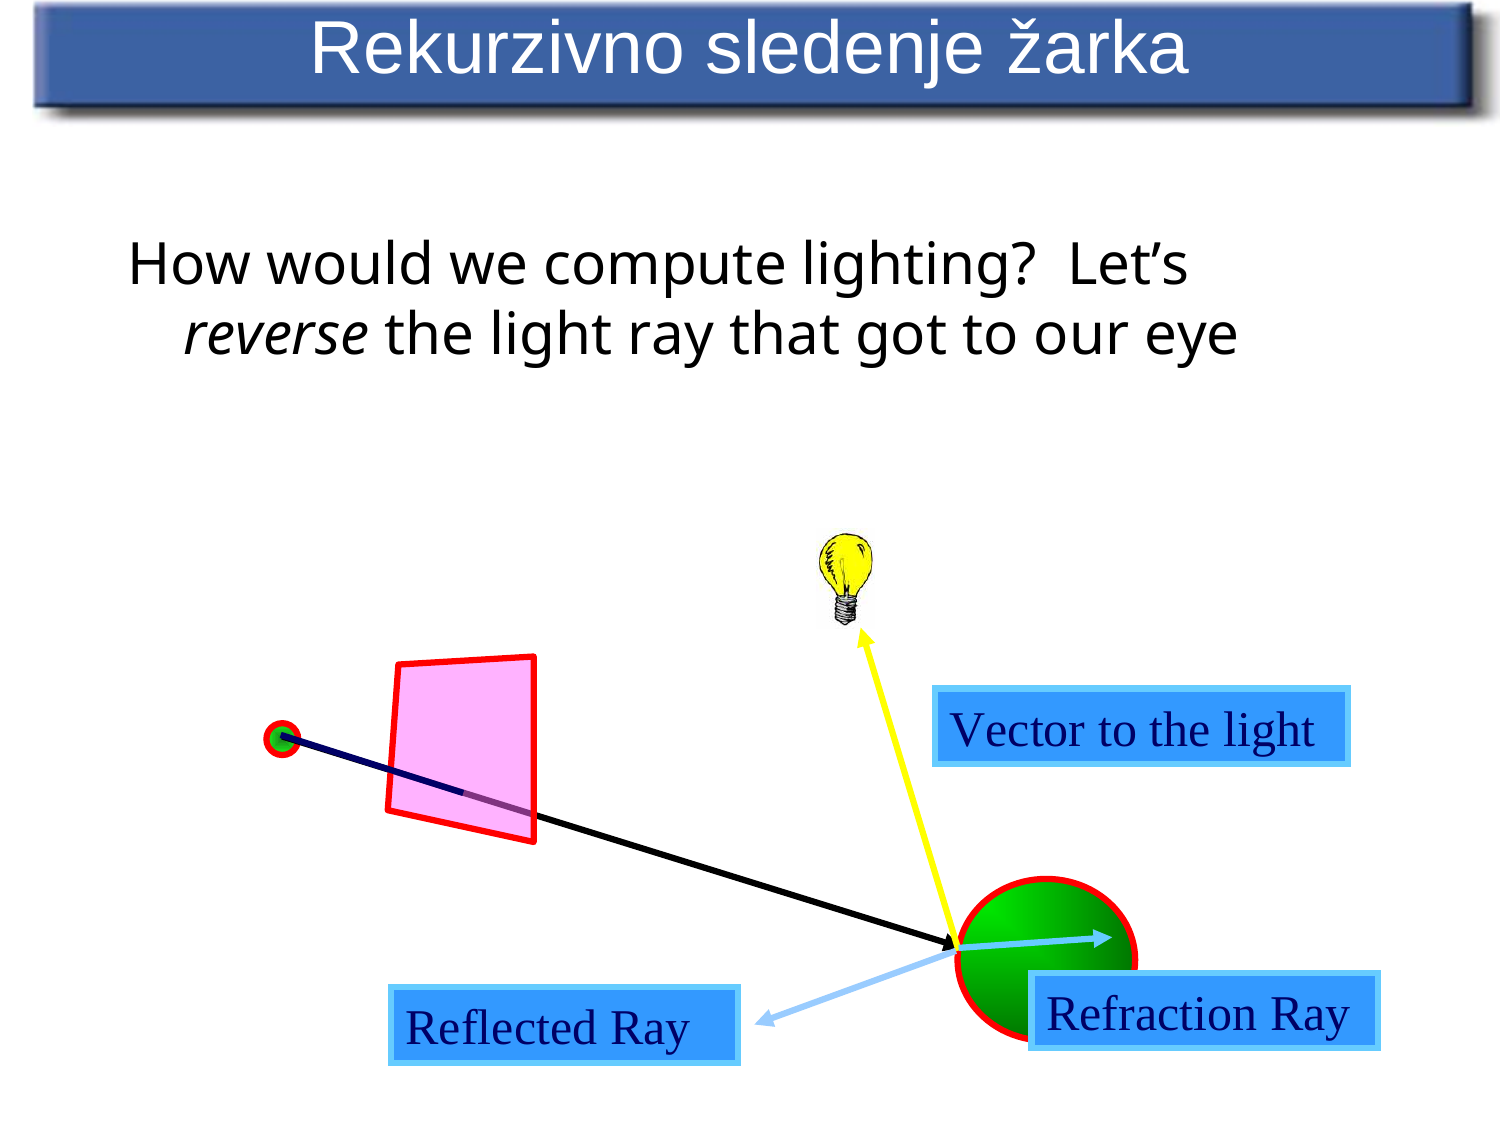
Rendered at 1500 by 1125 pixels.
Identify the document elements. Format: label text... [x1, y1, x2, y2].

title Rekurzivno sledenje žarka [112, 0, 1388, 97]
text_box [957, 907, 1136, 1040]
picture [816, 528, 875, 629]
text_box Refraction Ray [1031, 972, 1379, 1049]
text_box [266, 723, 298, 756]
list How would we compute lighting? Let’s reverse the light ray that got to our eye [112, 218, 1388, 907]
text_box Vector to the light [934, 688, 1348, 764]
text_box [387, 656, 534, 843]
text_box Reflected Ray [391, 987, 738, 1063]
picture [32, 0, 1500, 127]
